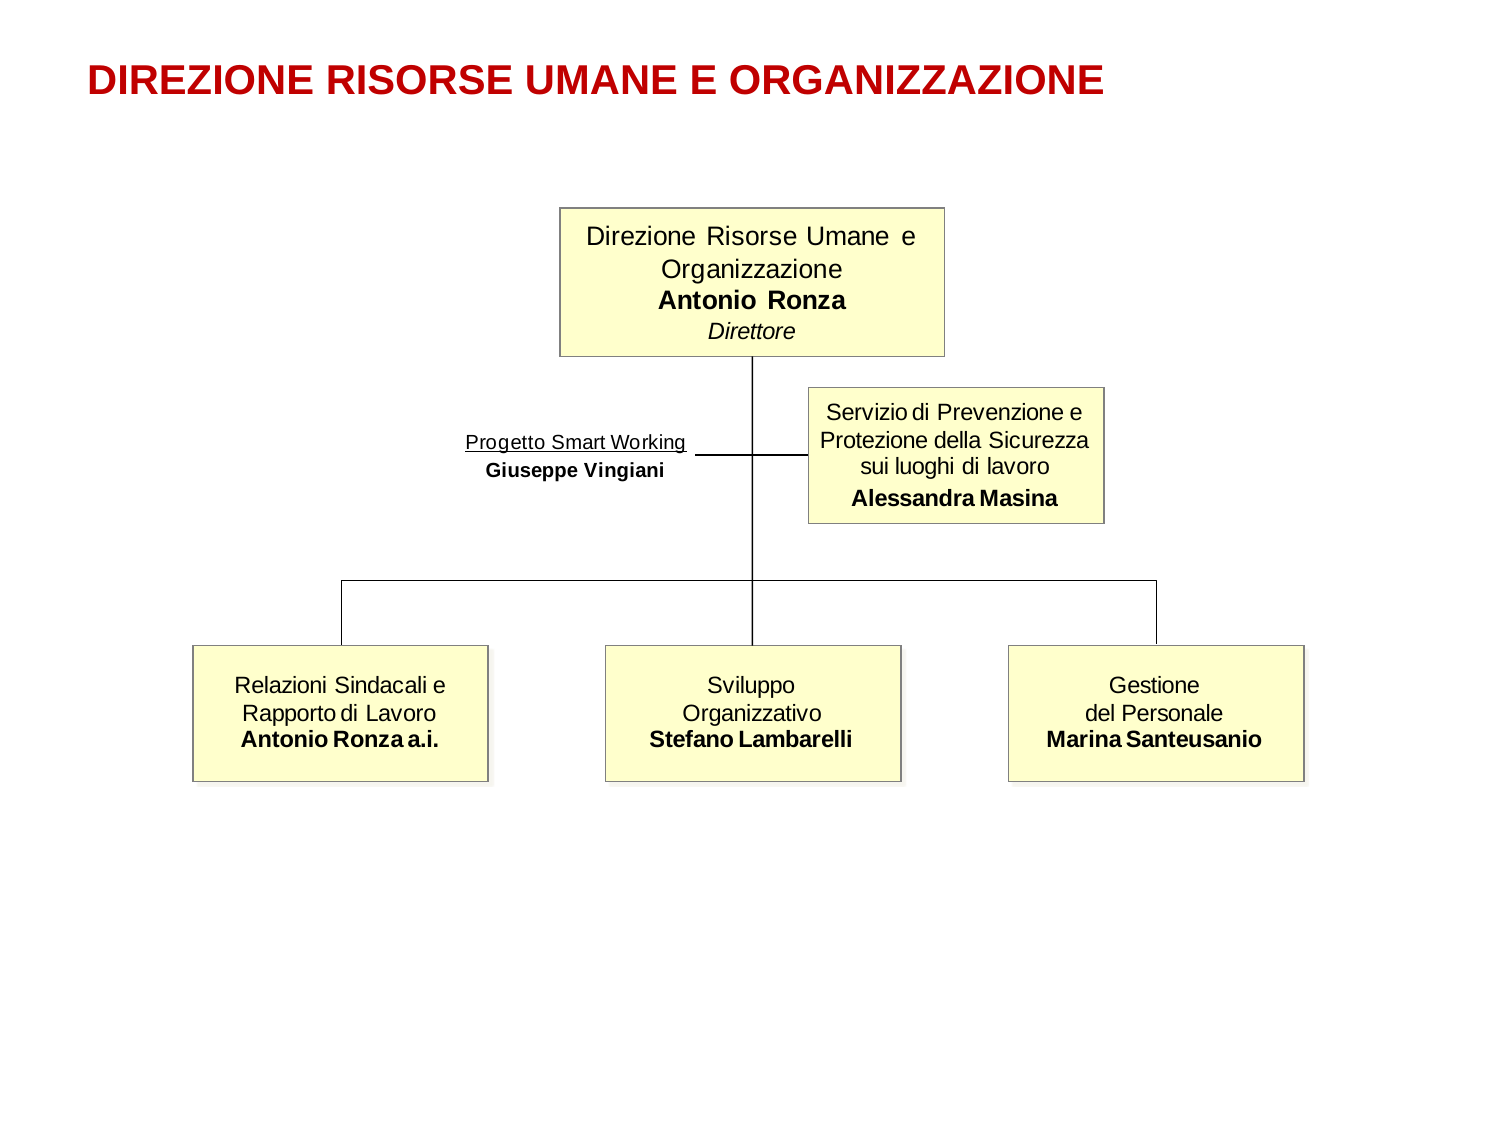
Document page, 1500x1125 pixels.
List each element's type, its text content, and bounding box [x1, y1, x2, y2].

picture [190, 205, 1310, 787]
title DIREZIONE RISORSE UMANE E ORGANIZZAZIONE [72, 45, 1462, 128]
